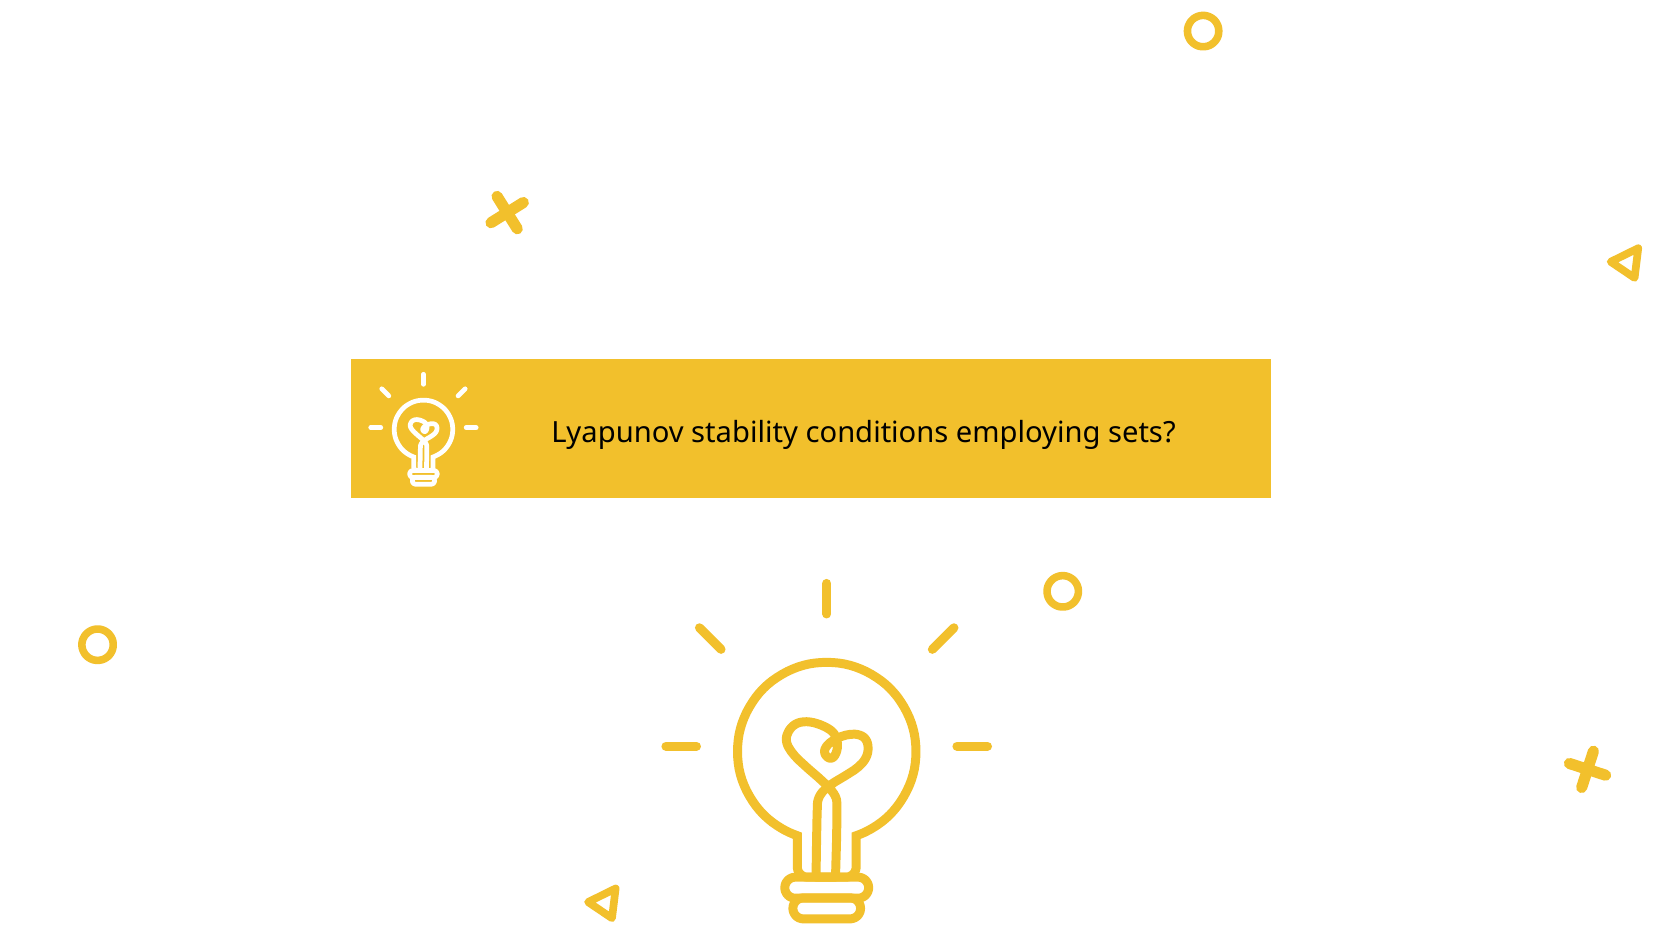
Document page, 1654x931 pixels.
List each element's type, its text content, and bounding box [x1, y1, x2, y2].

text_box Lyapunov stability conditions employing sets? [487, 339, 1241, 523]
